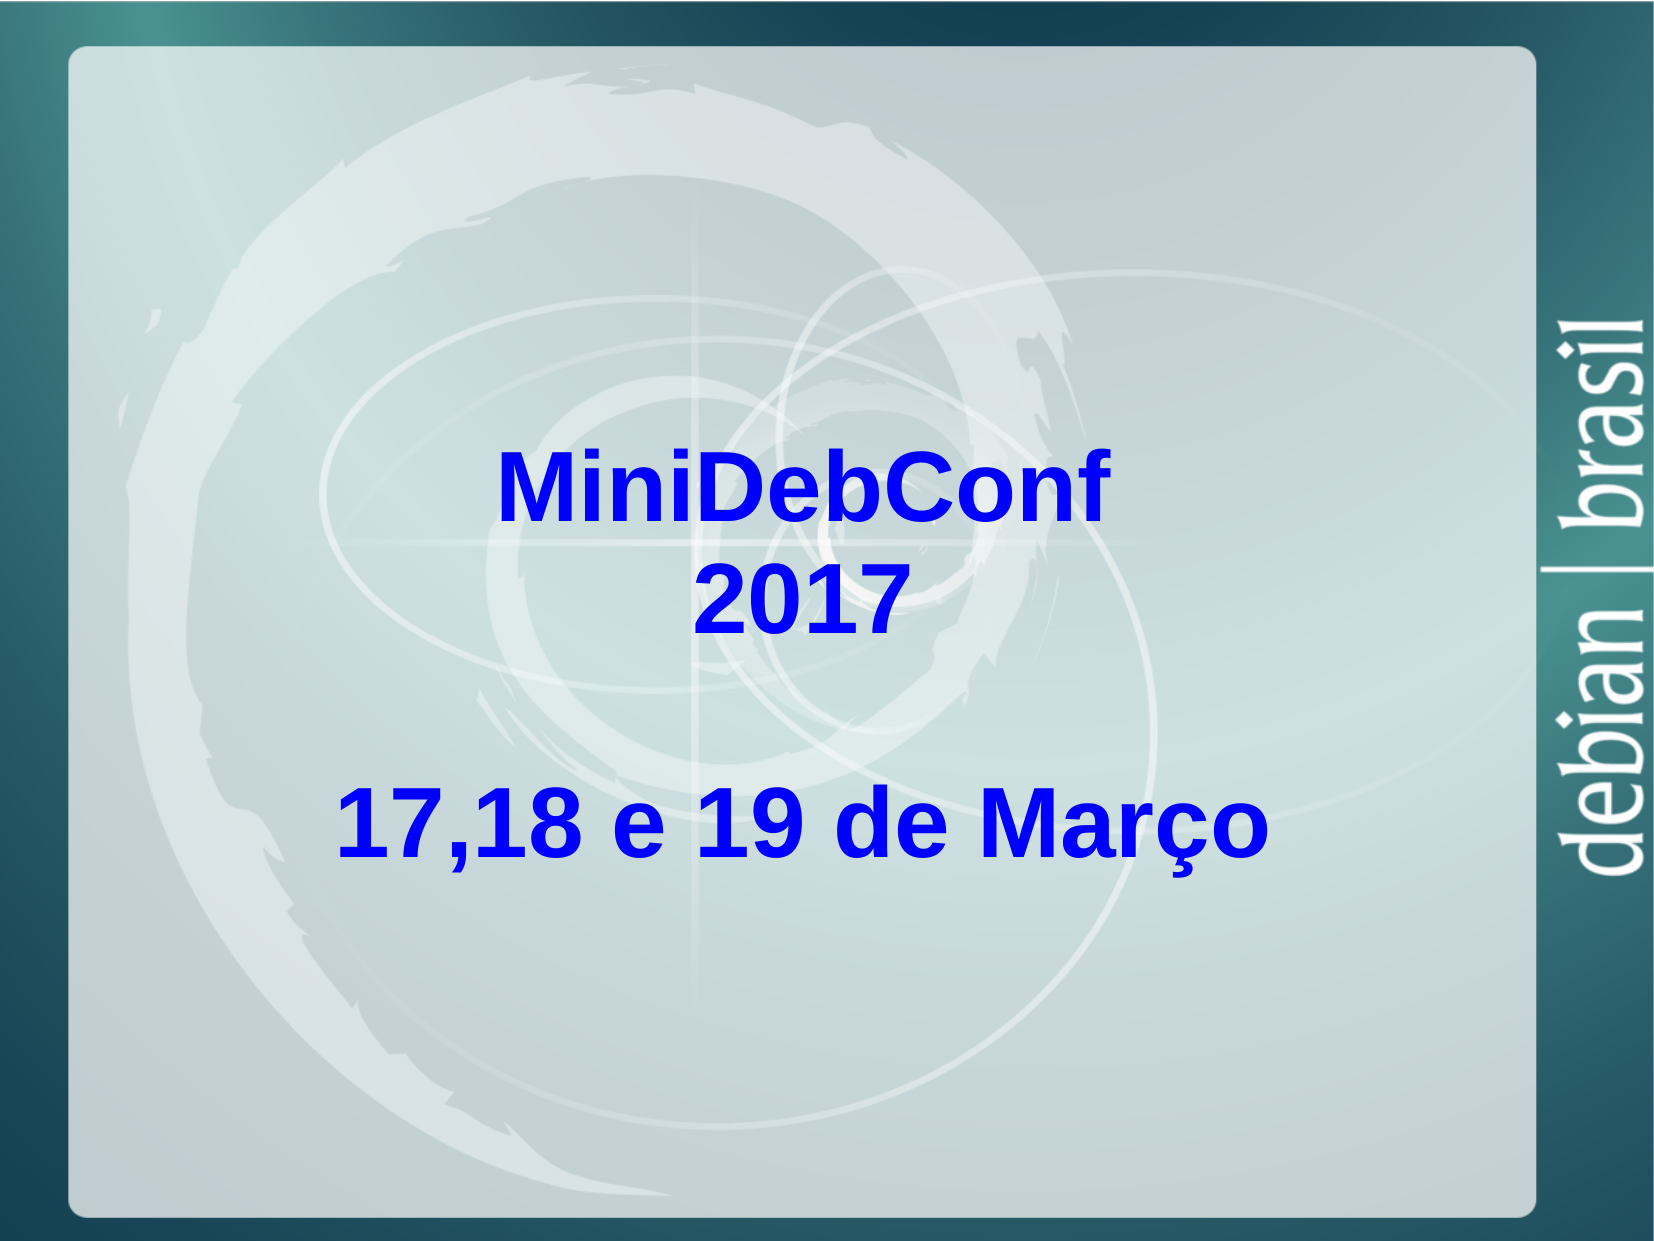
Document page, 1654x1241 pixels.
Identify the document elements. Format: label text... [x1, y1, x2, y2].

subtitle MiniDebConf 2017 17,18 e 19 de Março [59, 295, 1548, 1015]
picture [0, 0, 1654, 1241]
